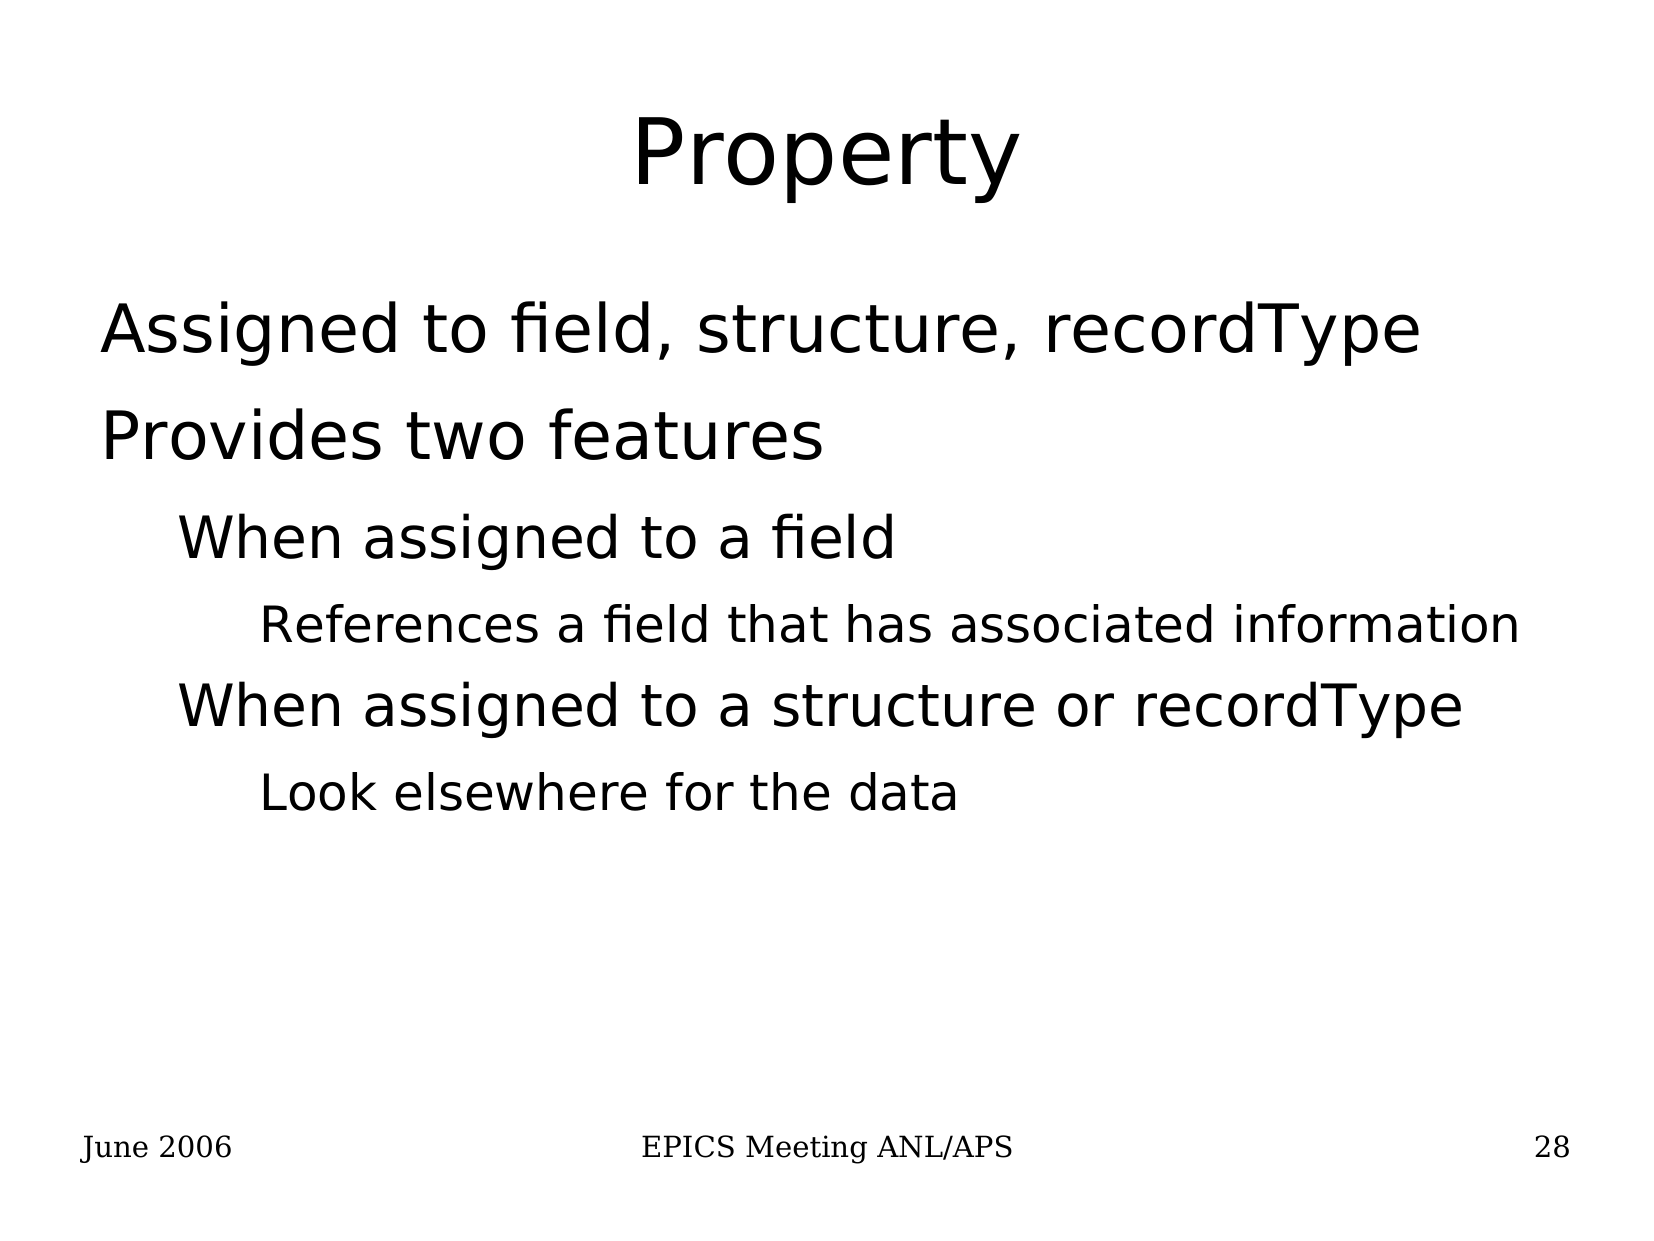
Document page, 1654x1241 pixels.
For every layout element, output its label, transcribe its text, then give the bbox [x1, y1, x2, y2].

list Assigned to field, structure, recordType Provides two features When assigned to a field References a field that has associated information When assigned to a structure or recordType Look elsewhere for the data [82, 290, 1571, 1109]
title Property [82, 49, 1571, 257]
